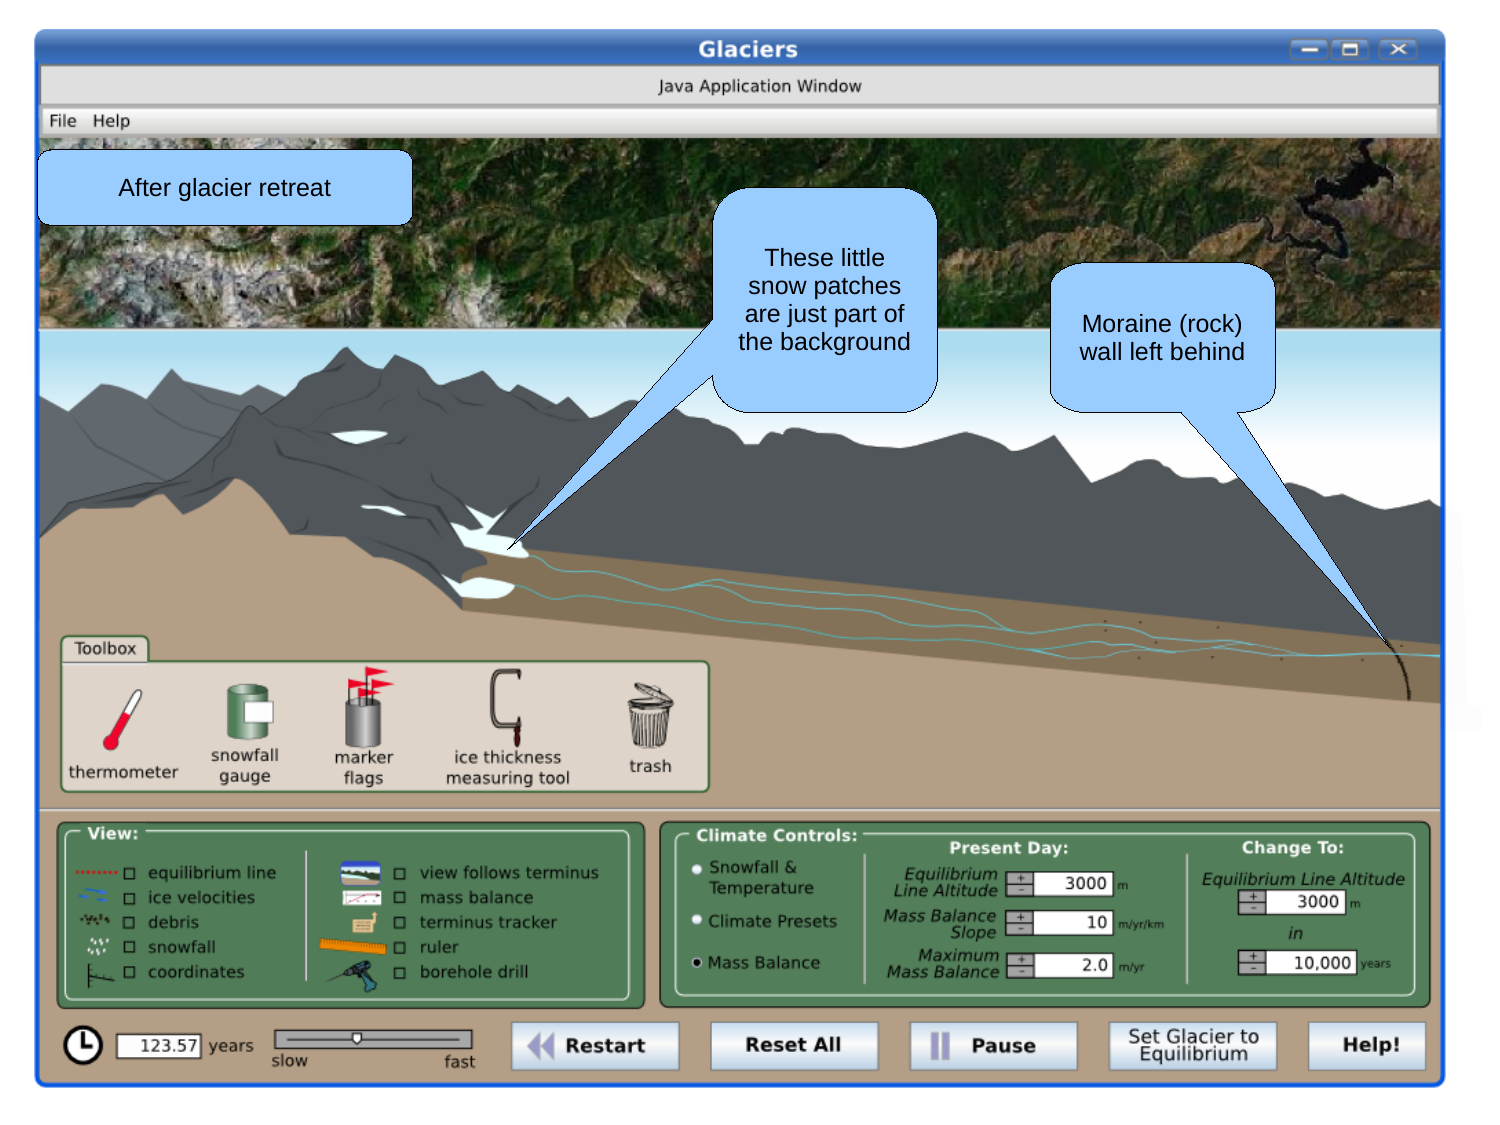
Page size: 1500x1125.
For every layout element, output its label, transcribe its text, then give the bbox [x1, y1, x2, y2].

text_box These little snow patches are just part of the background [507, 187, 938, 550]
text_box Moraine (rock) wall left behind [1050, 262, 1391, 648]
text_box After glacier retreat [37, 149, 413, 226]
picture [0, 0, 1494, 1125]
